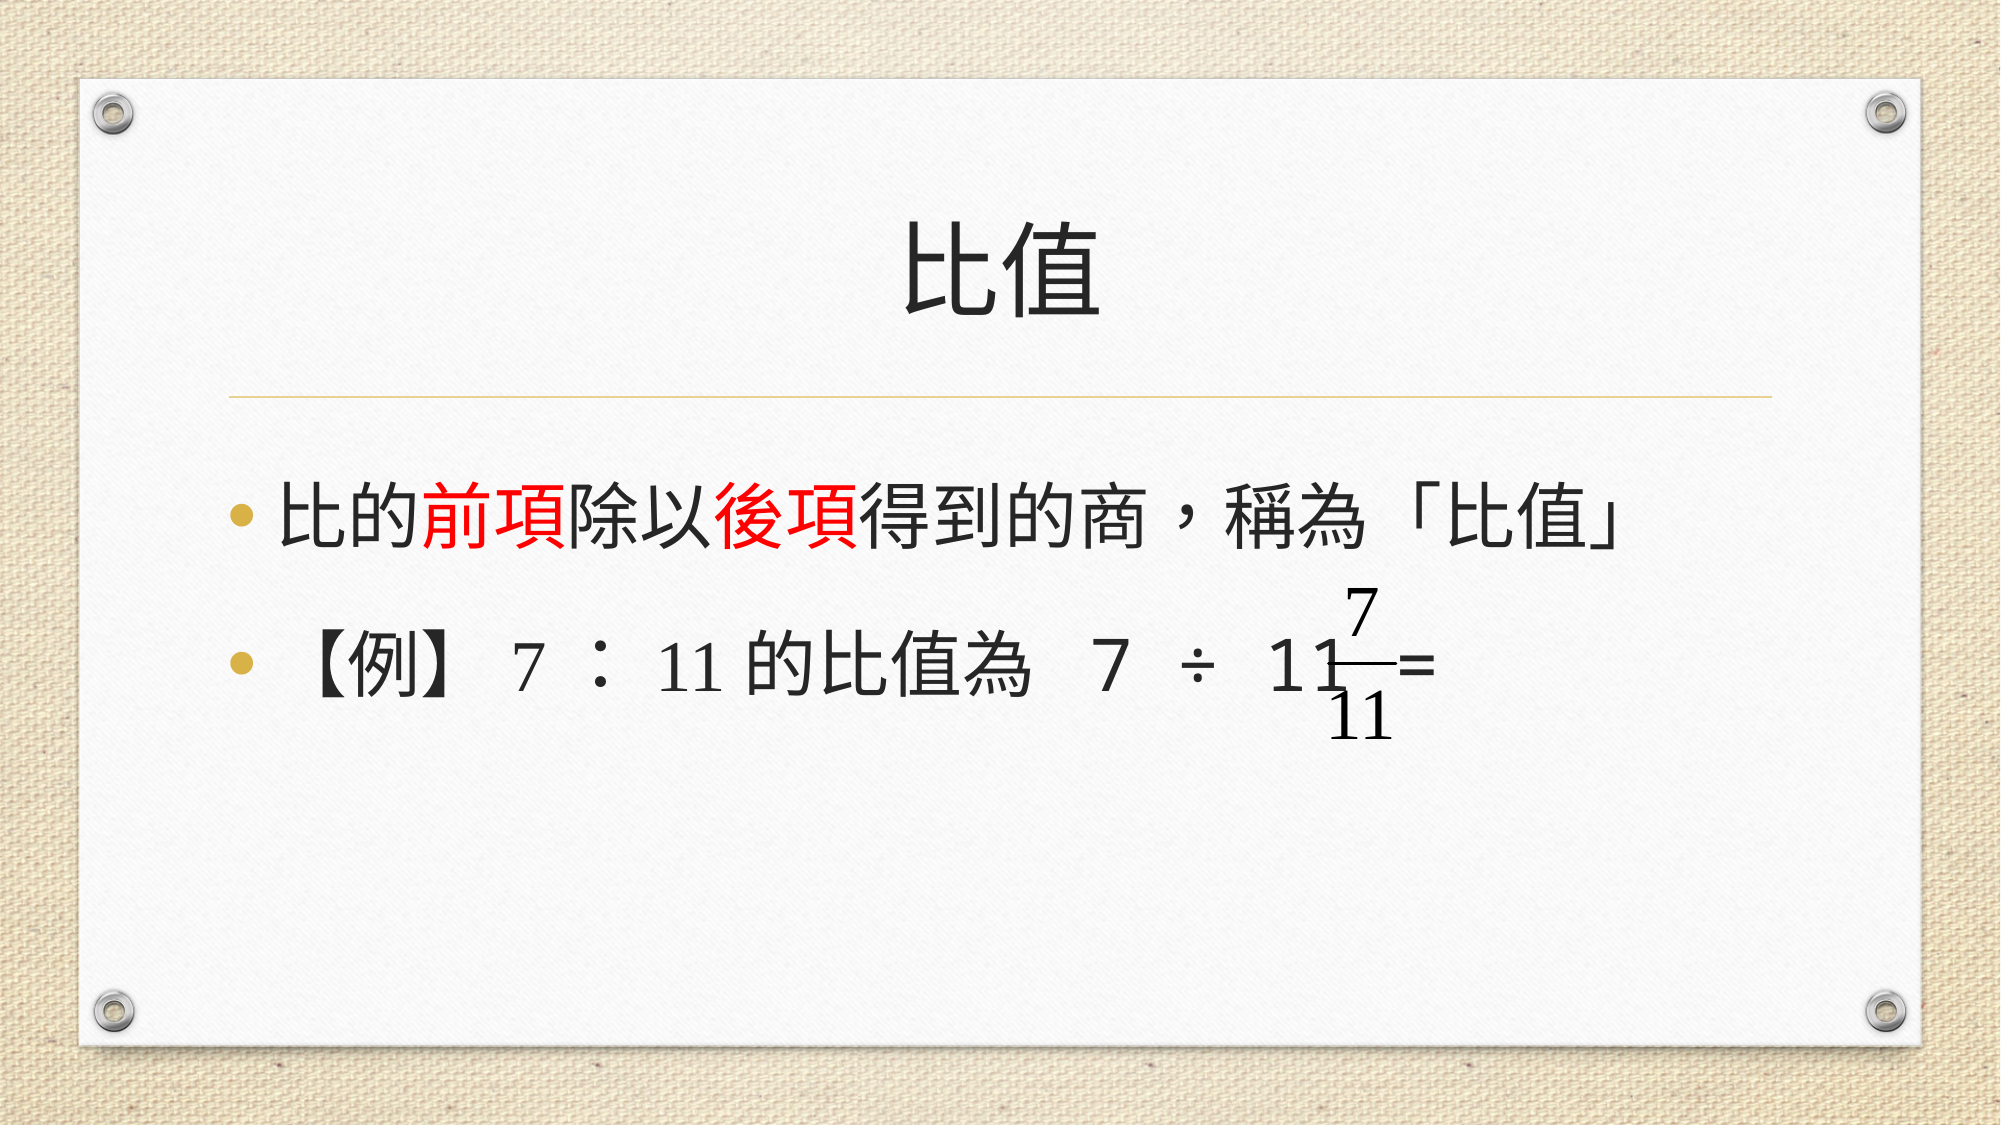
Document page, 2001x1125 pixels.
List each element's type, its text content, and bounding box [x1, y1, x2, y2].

title 比值 [212, 161, 1788, 376]
list 比的前項除以後項得到的商，稱為「比值」 【例】7：11的比值為 7 ÷ 11 = [212, 419, 1788, 964]
chart [1316, 566, 1409, 756]
